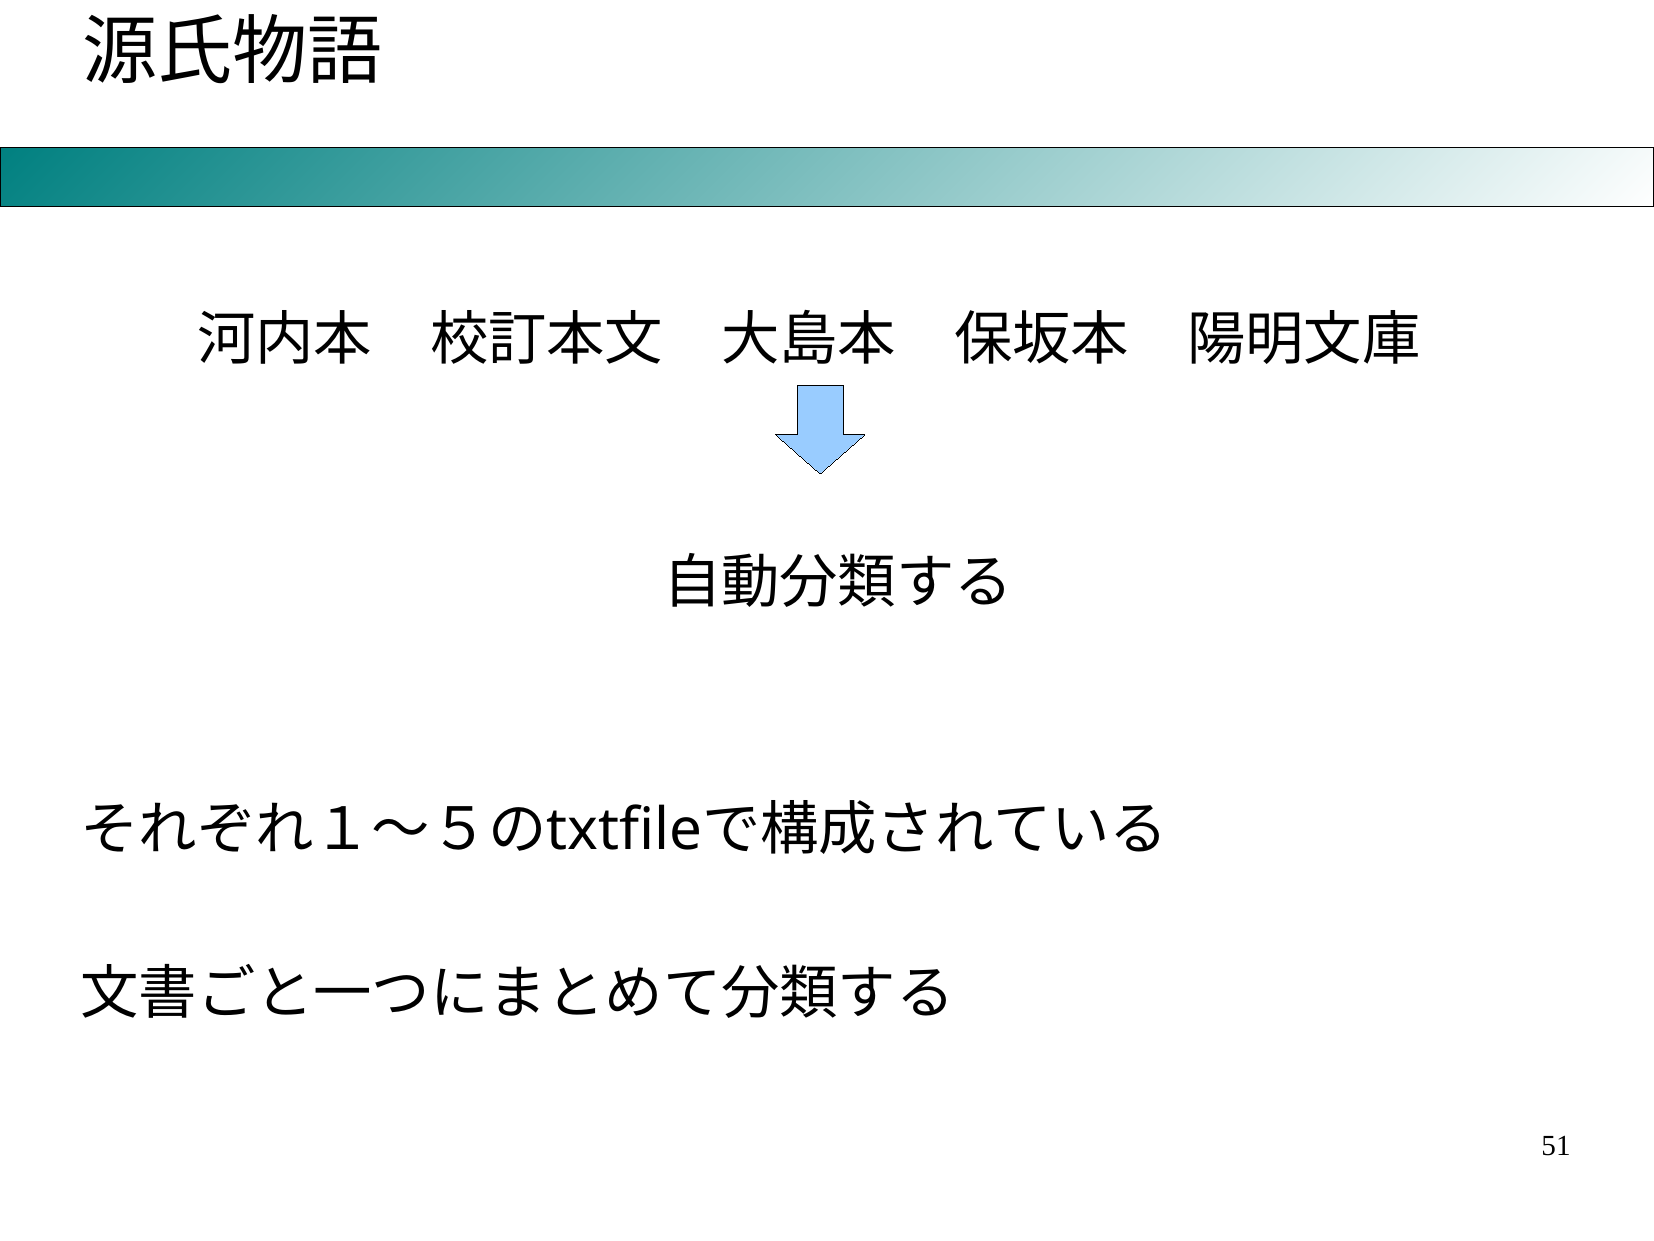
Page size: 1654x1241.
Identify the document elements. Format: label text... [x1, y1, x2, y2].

text_box [775, 385, 865, 474]
title 源氏物語 [82, 17, 1571, 180]
text_box 河内本 校訂本文 大島本 保坂本 陽明文庫 自動分類する それぞれ１〜５のtxtfileで構成されている 文書ごと一つにまとめて分類する [65, 284, 1625, 990]
